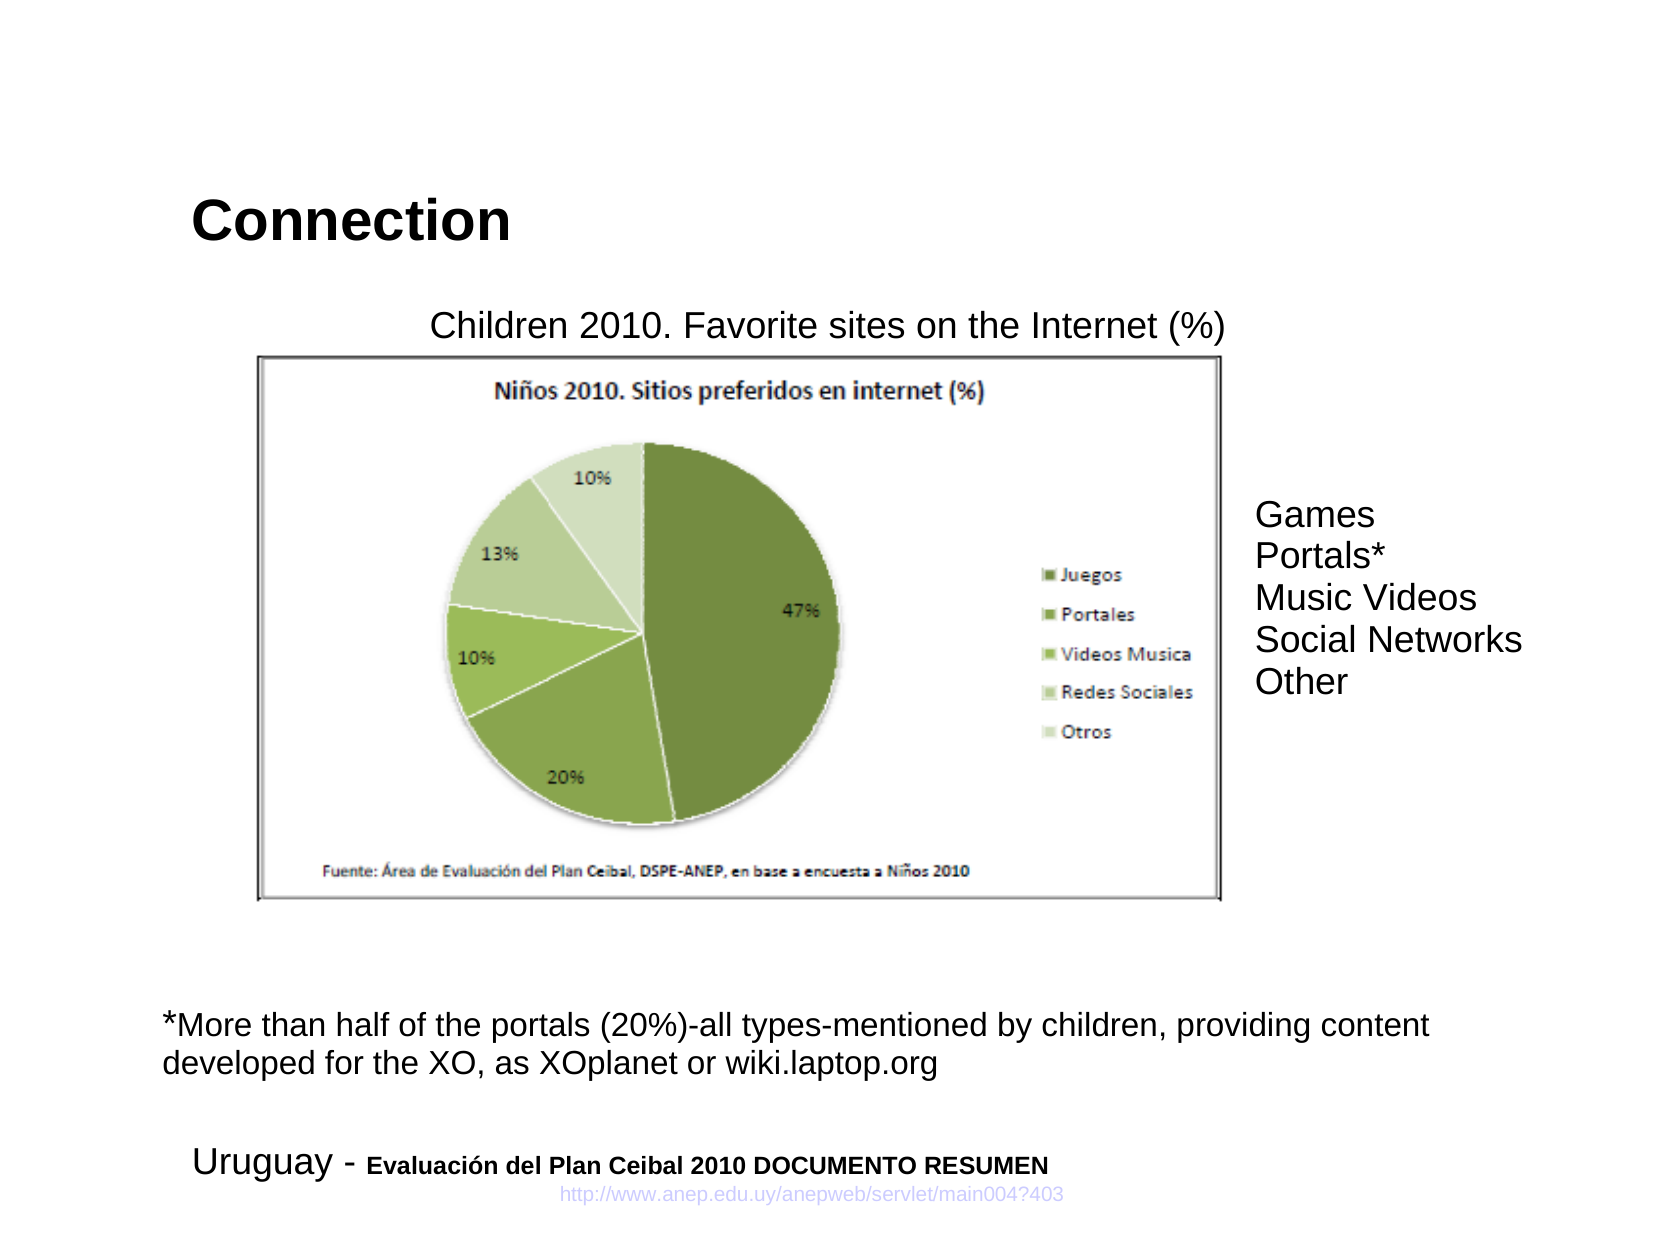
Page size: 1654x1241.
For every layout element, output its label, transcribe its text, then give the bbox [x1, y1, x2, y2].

text_box Uruguay - Evaluación del Plan Ceibal 2010 DOCUMENTO RESUMEN http://www.anep.edu.uy/anepweb/servlet/main004?403 [177, 1130, 1447, 1211]
picture [236, 341, 1233, 916]
text_box *More than half of the portals (20%)-all types-mentioned by children, providing content developed for the XO, as XOplanet or wiki.laptop.org [147, 993, 1595, 1093]
text_box Games Portals* Music Videos Social Networks Other [1240, 483, 1595, 709]
text_box Connection [177, 177, 1418, 259]
text_box Children 2010. Favorite sites on the Internet (%) [414, 295, 1507, 395]
